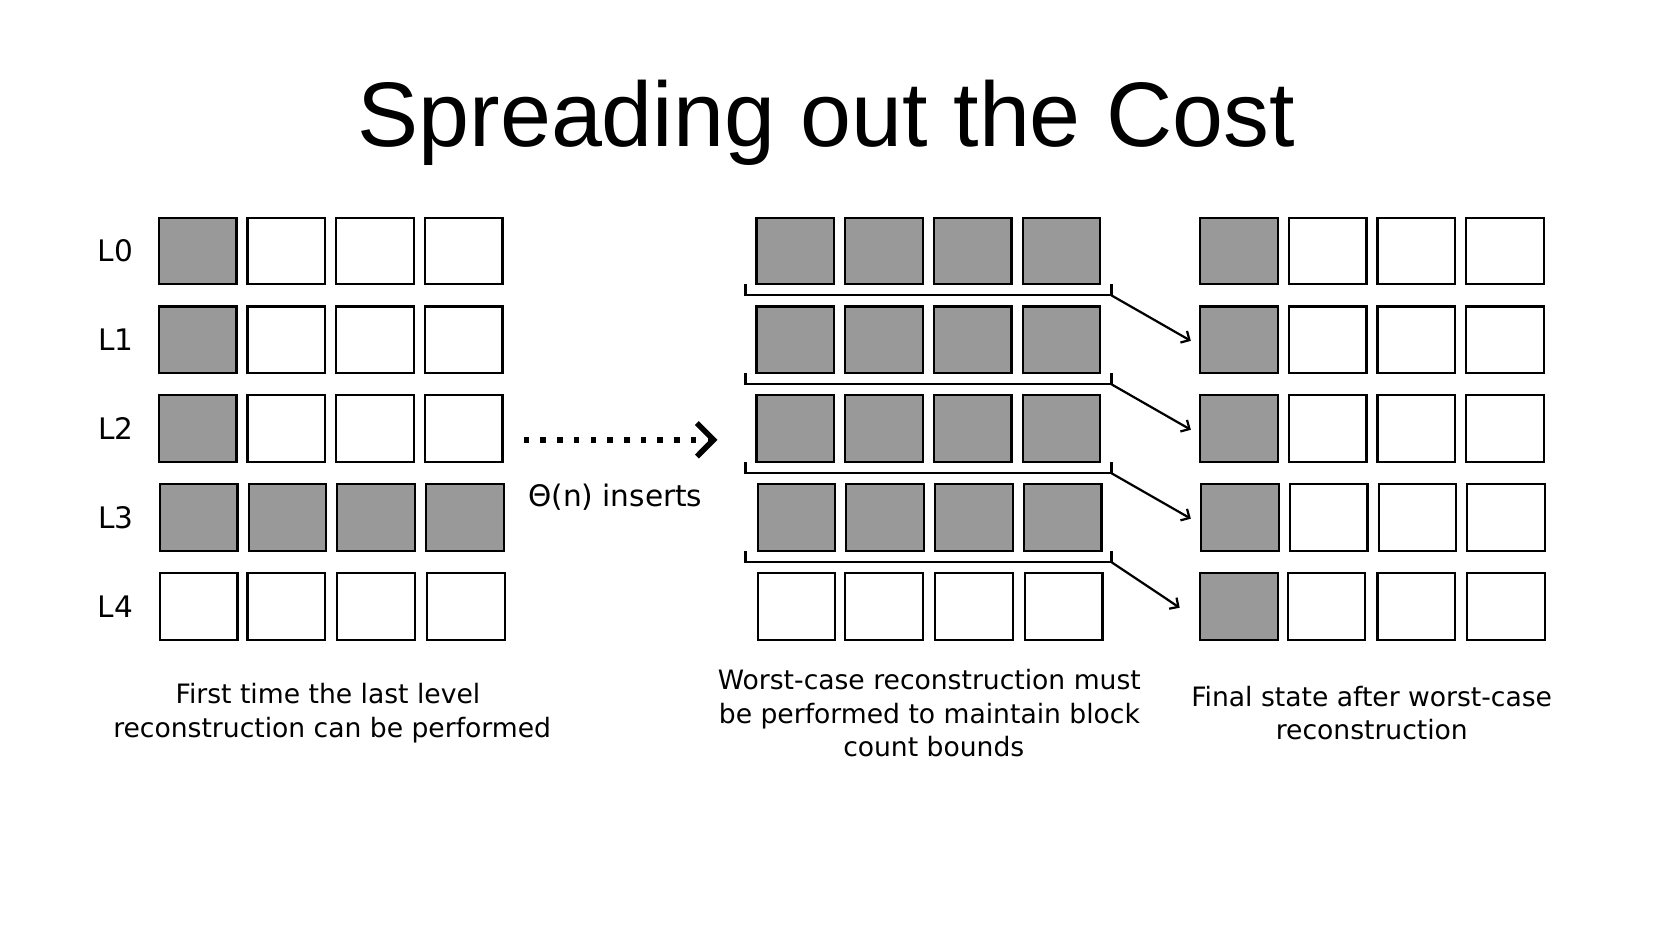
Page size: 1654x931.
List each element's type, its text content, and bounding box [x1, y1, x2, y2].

picture [100, 217, 1553, 758]
title Spreading out the Cost [82, 37, 1571, 193]
